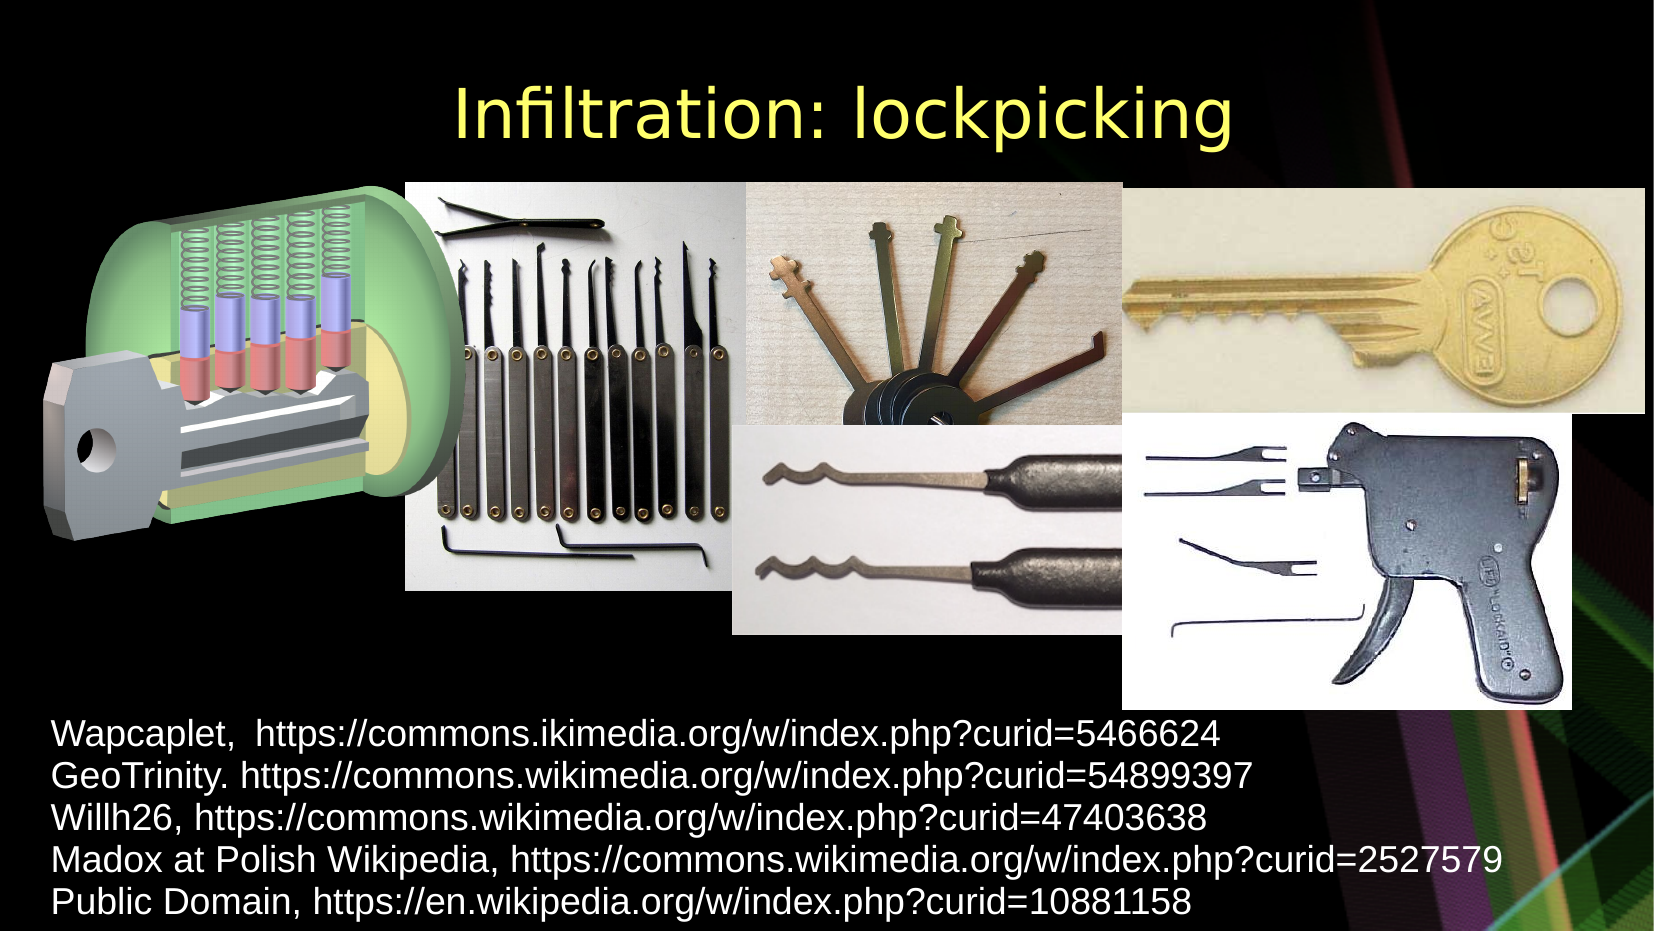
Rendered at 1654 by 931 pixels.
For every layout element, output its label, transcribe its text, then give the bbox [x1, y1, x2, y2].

picture [0, 0, 1654, 931]
text_box Wapcaplet, https://commons.ikimedia.org/w/index.php?curid=5466624 GeoTrinity. https://commons.wikimedia.org/w/index.php?curid=54899397 Willh26, https://commons.wikimedia.org/w/index.php?curid=47403638 Madox at Polish Wikipedia, https://commons.wikimedia.org/w/index.php?curid=2527579 Public Domain, https://en.wikipedia.org/w/index.php?curid=10881158 [35, 705, 1607, 931]
title Infiltration: lockpicking [82, 37, 1607, 188]
